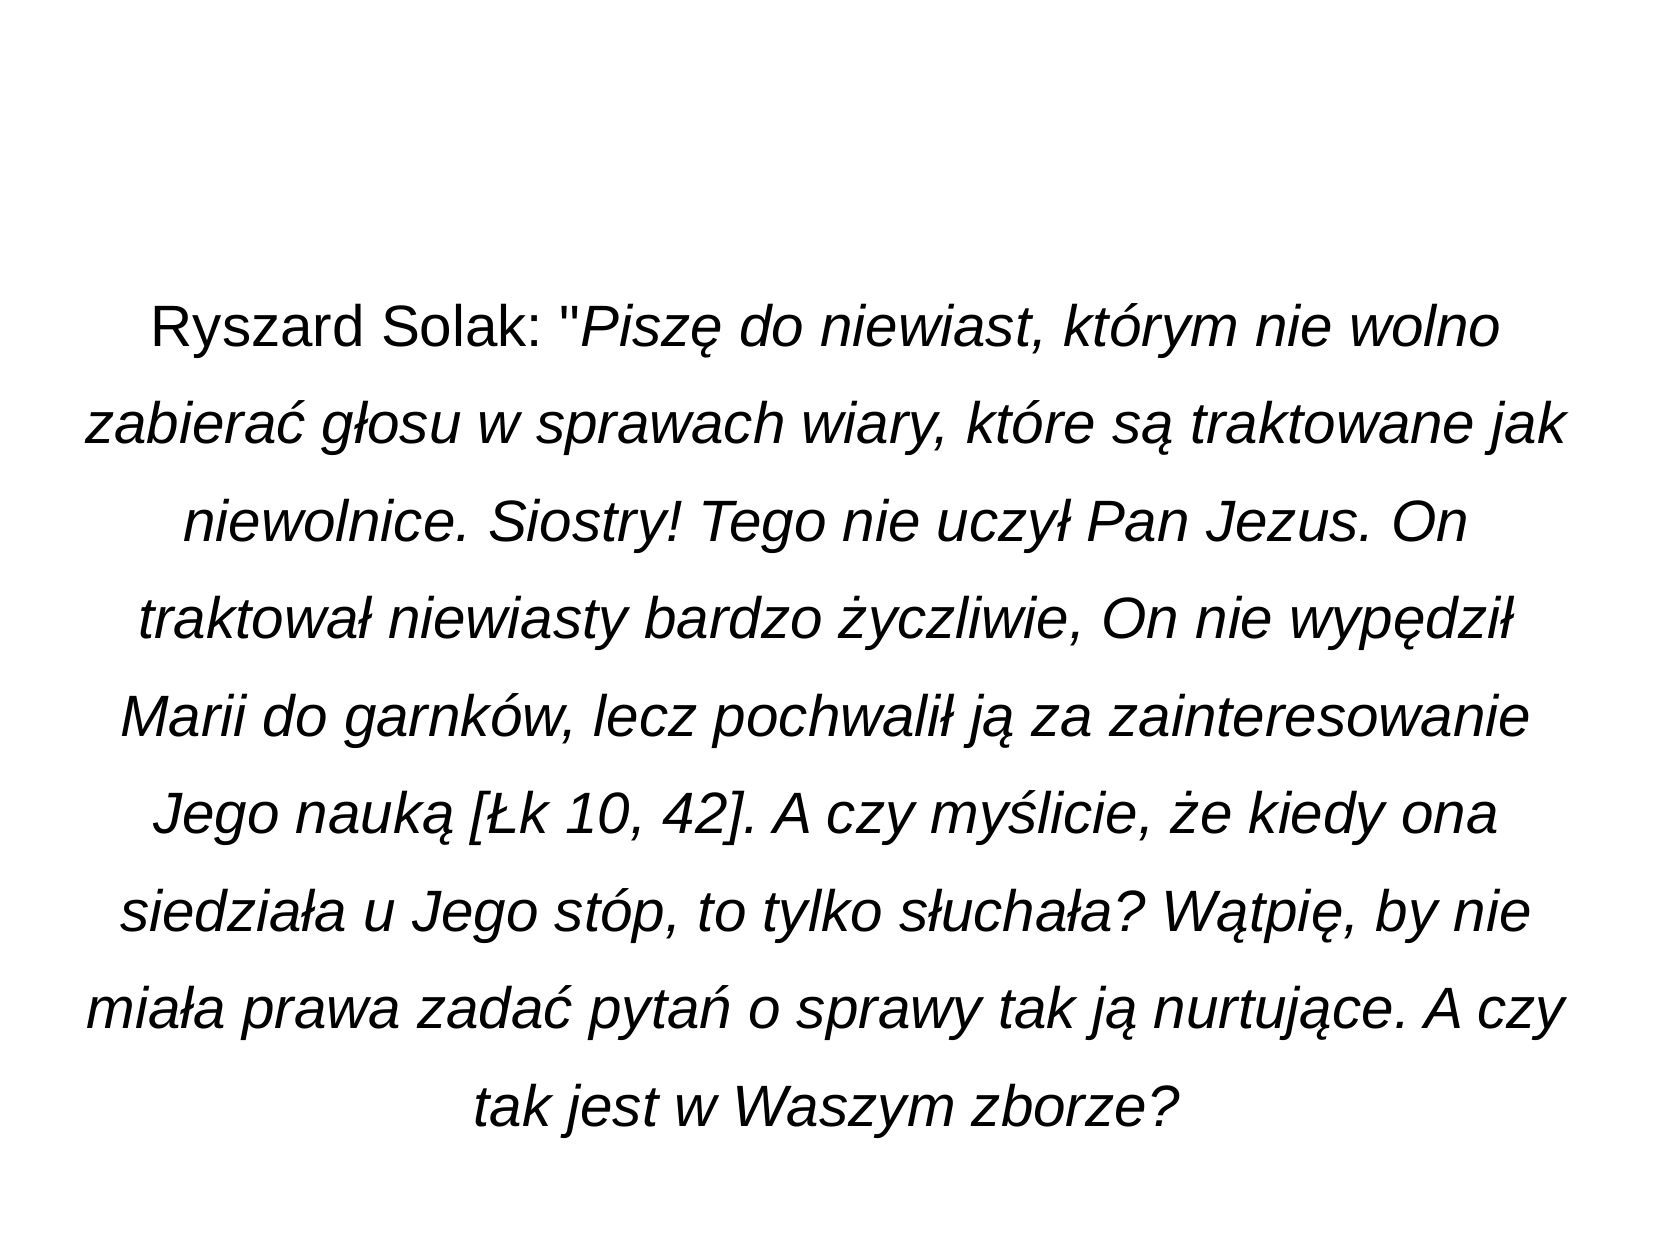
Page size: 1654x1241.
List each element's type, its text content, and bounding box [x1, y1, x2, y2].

subtitle Ryszard Solak: "Piszę do niewiast, którym nie wolno zabierać głosu w sprawach wiary, które są traktowane jak niewolnice. Siostry! Tego nie uczył Pan Jezus. On traktował niewiasty bardzo życzliwie, On nie wypędził Marii do garnków, lecz pochwalił ją za zainteresowanie Jego nauką [Łk 10, 42]. A czy myślicie, że kiedy ona siedziała u Jego stóp, to tylko słuchała? Wątpię, by nie miała prawa zadać pytań o sprawy tak ją nurtujące. A czy tak jest w Waszym zborze? [82, 279, 1571, 1120]
